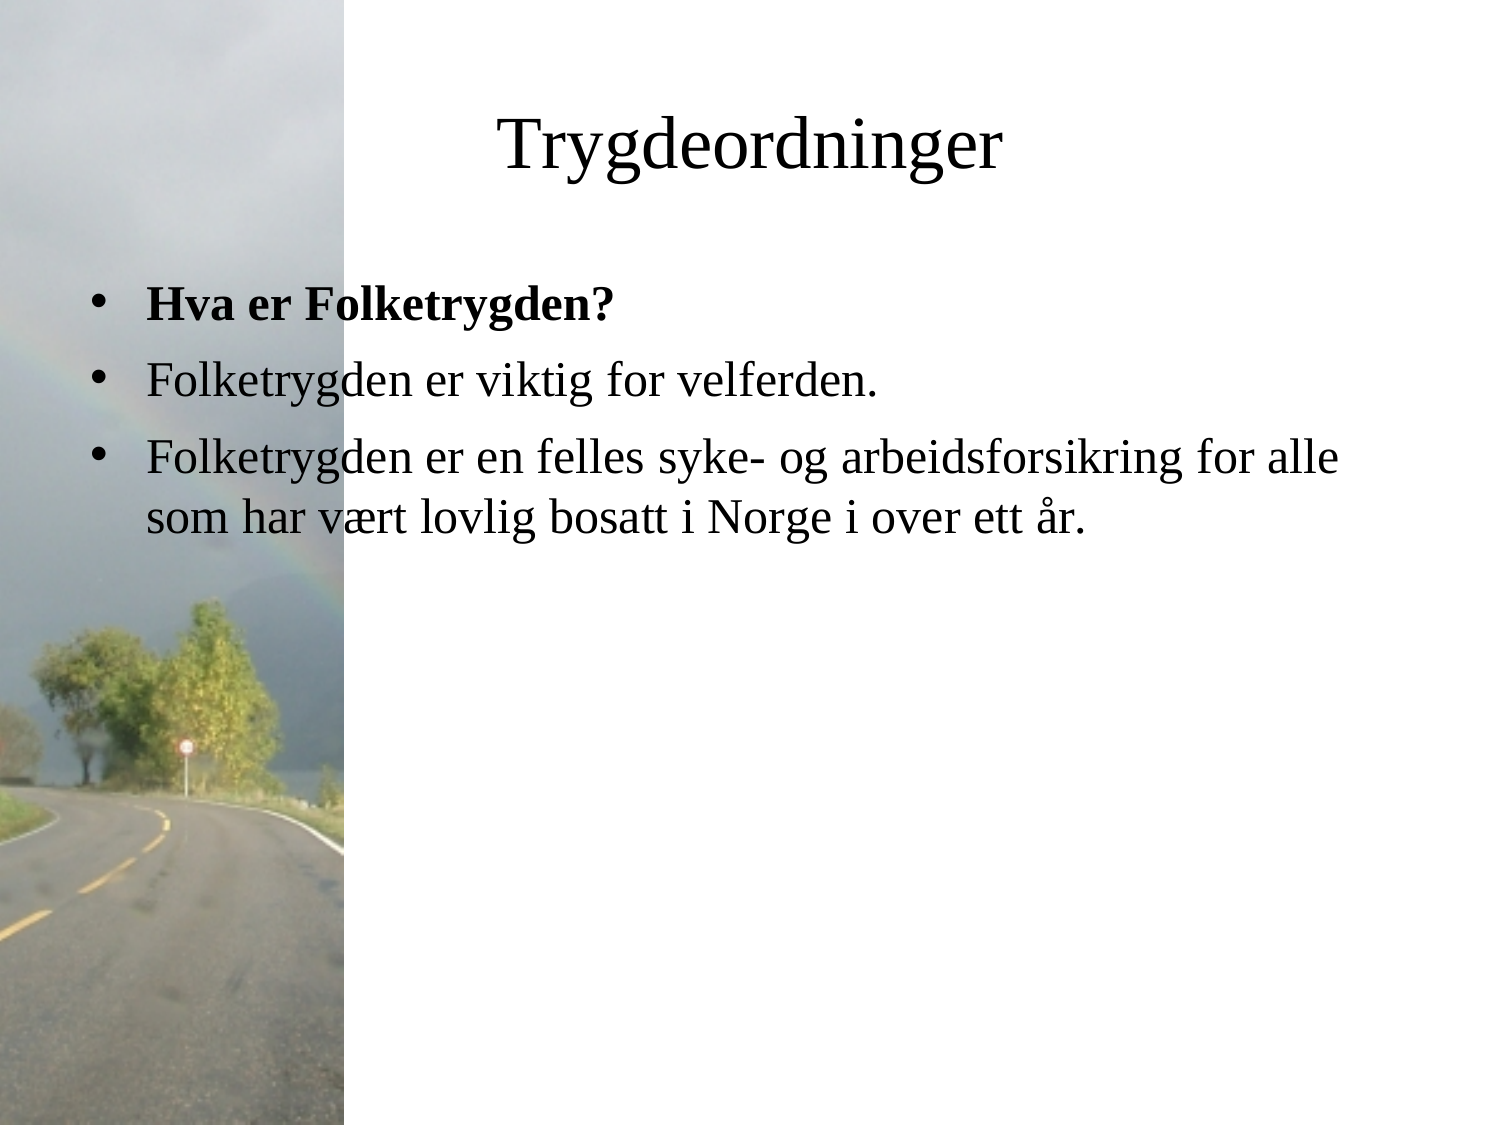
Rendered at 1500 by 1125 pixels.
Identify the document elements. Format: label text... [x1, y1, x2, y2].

list Hva er Folketrygden? Folketrygden er viktig for velferden. Folketrygden er en felles syke- og arbeidsforsikring for alle som har vært lovlig bosatt i Norge i over ett år. [75, 262, 1426, 1005]
picture [0, 0, 344, 1125]
title Trygdeordninger [75, 45, 1426, 233]
